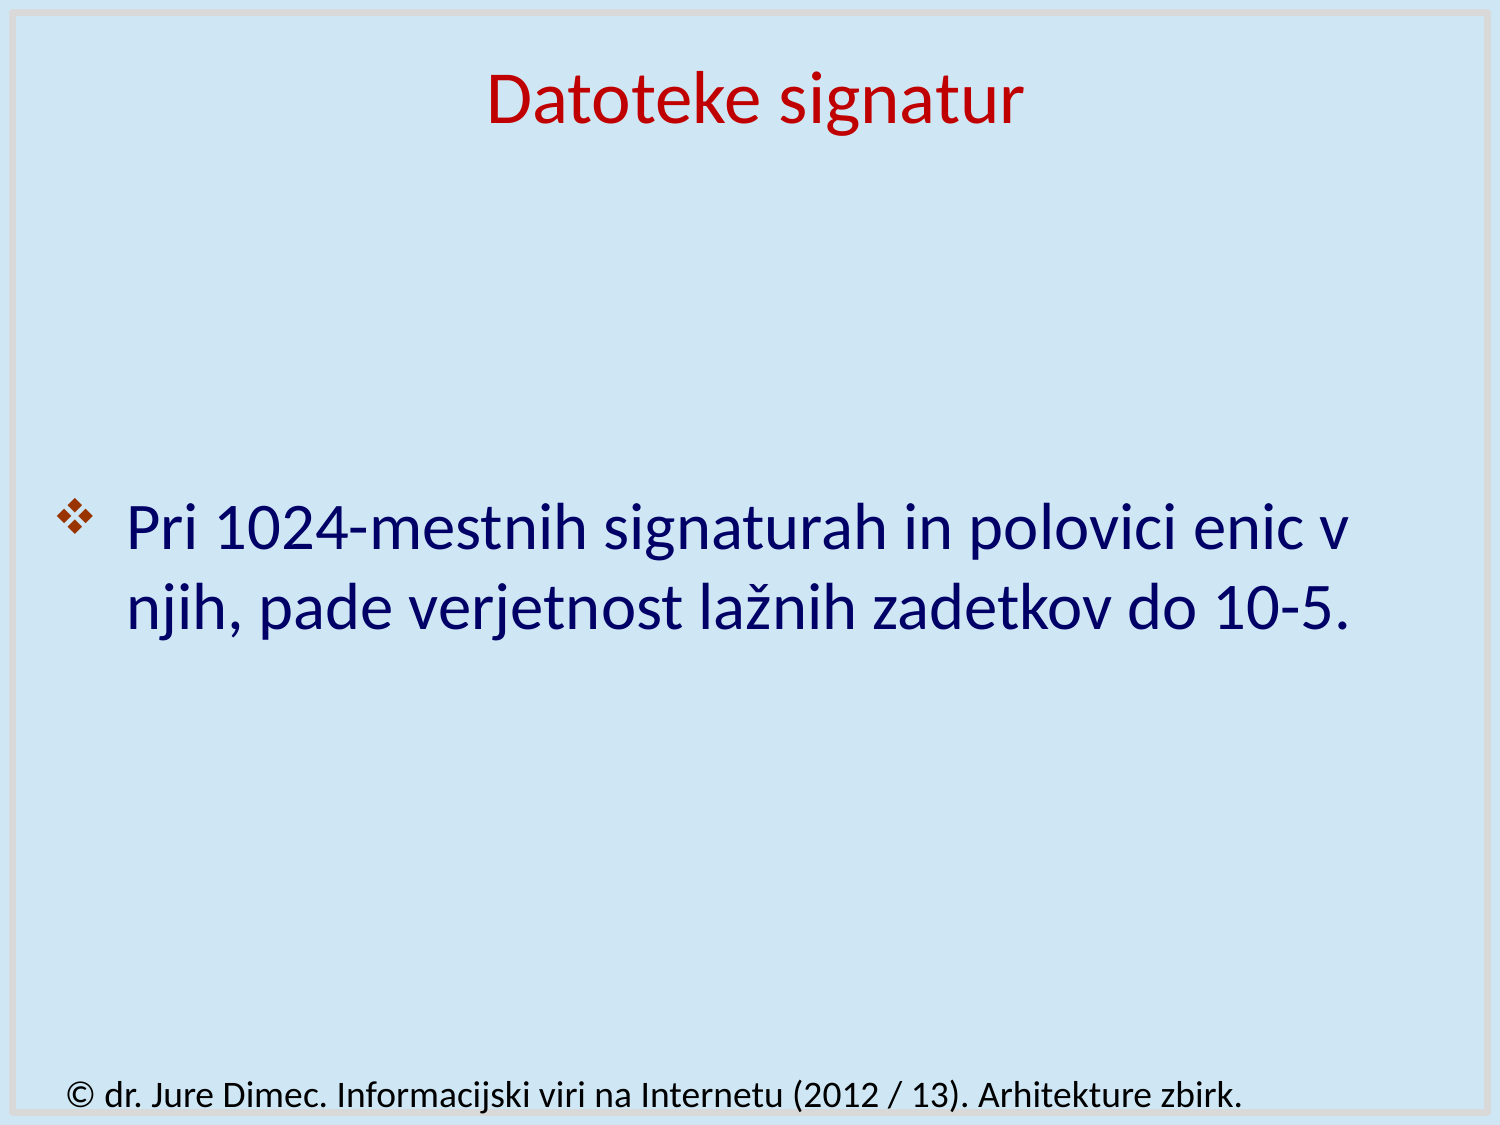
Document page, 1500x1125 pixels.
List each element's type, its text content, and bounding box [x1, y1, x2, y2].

title Datoteke signatur [37, 37, 1475, 150]
footer © dr. Jure Dimec. Informacijski viri na Internetu (2012 / 13). Arhitekture zbirk. [50, 1062, 1300, 1103]
list Pri 1024-mestnih signaturah in polovici enic v njih, pade verjetnost lažnih zadetkov do 10-5. [37, 474, 1475, 1050]
